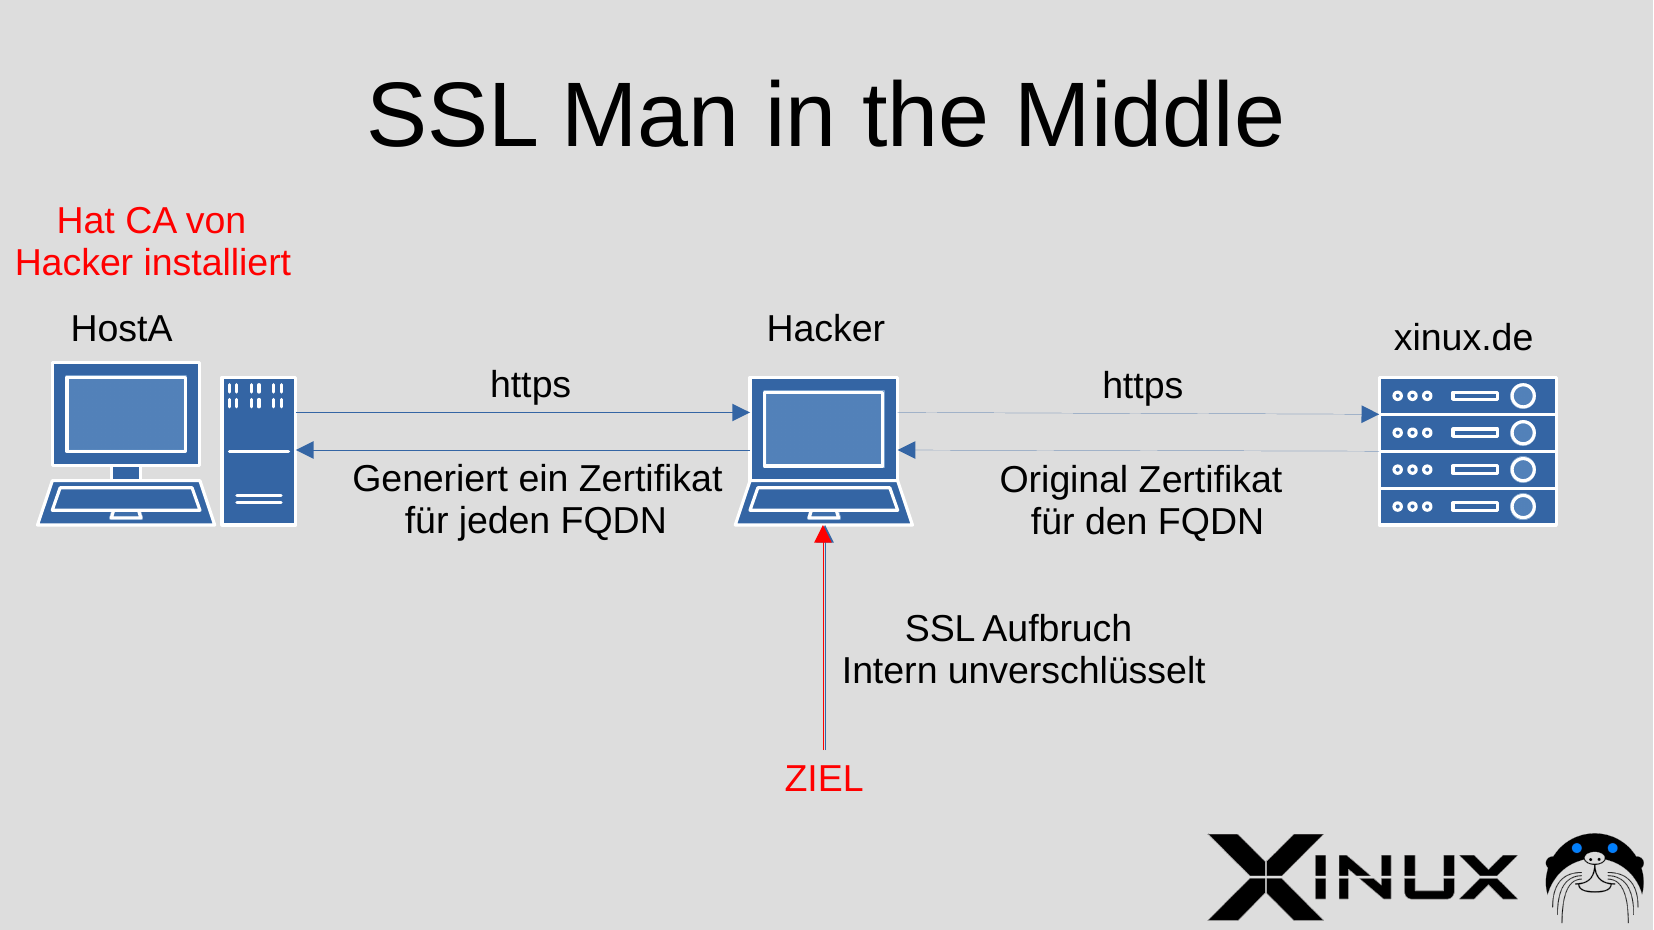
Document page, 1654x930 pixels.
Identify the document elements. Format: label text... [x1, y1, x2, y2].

text_box [37, 362, 215, 526]
text_box https [475, 356, 587, 414]
text_box Hacker [751, 300, 901, 357]
title SSL Man in the Middle [82, 37, 1571, 193]
text_box Hat CA von Hacker installiert [0, 192, 307, 292]
text_box [749, 377, 913, 526]
text_box ZIEL [769, 750, 879, 807]
text_box https [1087, 357, 1201, 415]
text_box Original Zertifikat für den FQDN [984, 451, 1298, 550]
text_box SSL Aufbruch Intern unverschlüsselt [827, 600, 1221, 699]
text_box HostA [55, 300, 188, 357]
text_box [222, 377, 296, 525]
text_box [1379, 377, 1557, 526]
picture [1200, 824, 1650, 930]
text_box Generiert ein Zertifikat für jeden FQDN [337, 449, 749, 549]
text_box xinux.de [1379, 308, 1549, 366]
